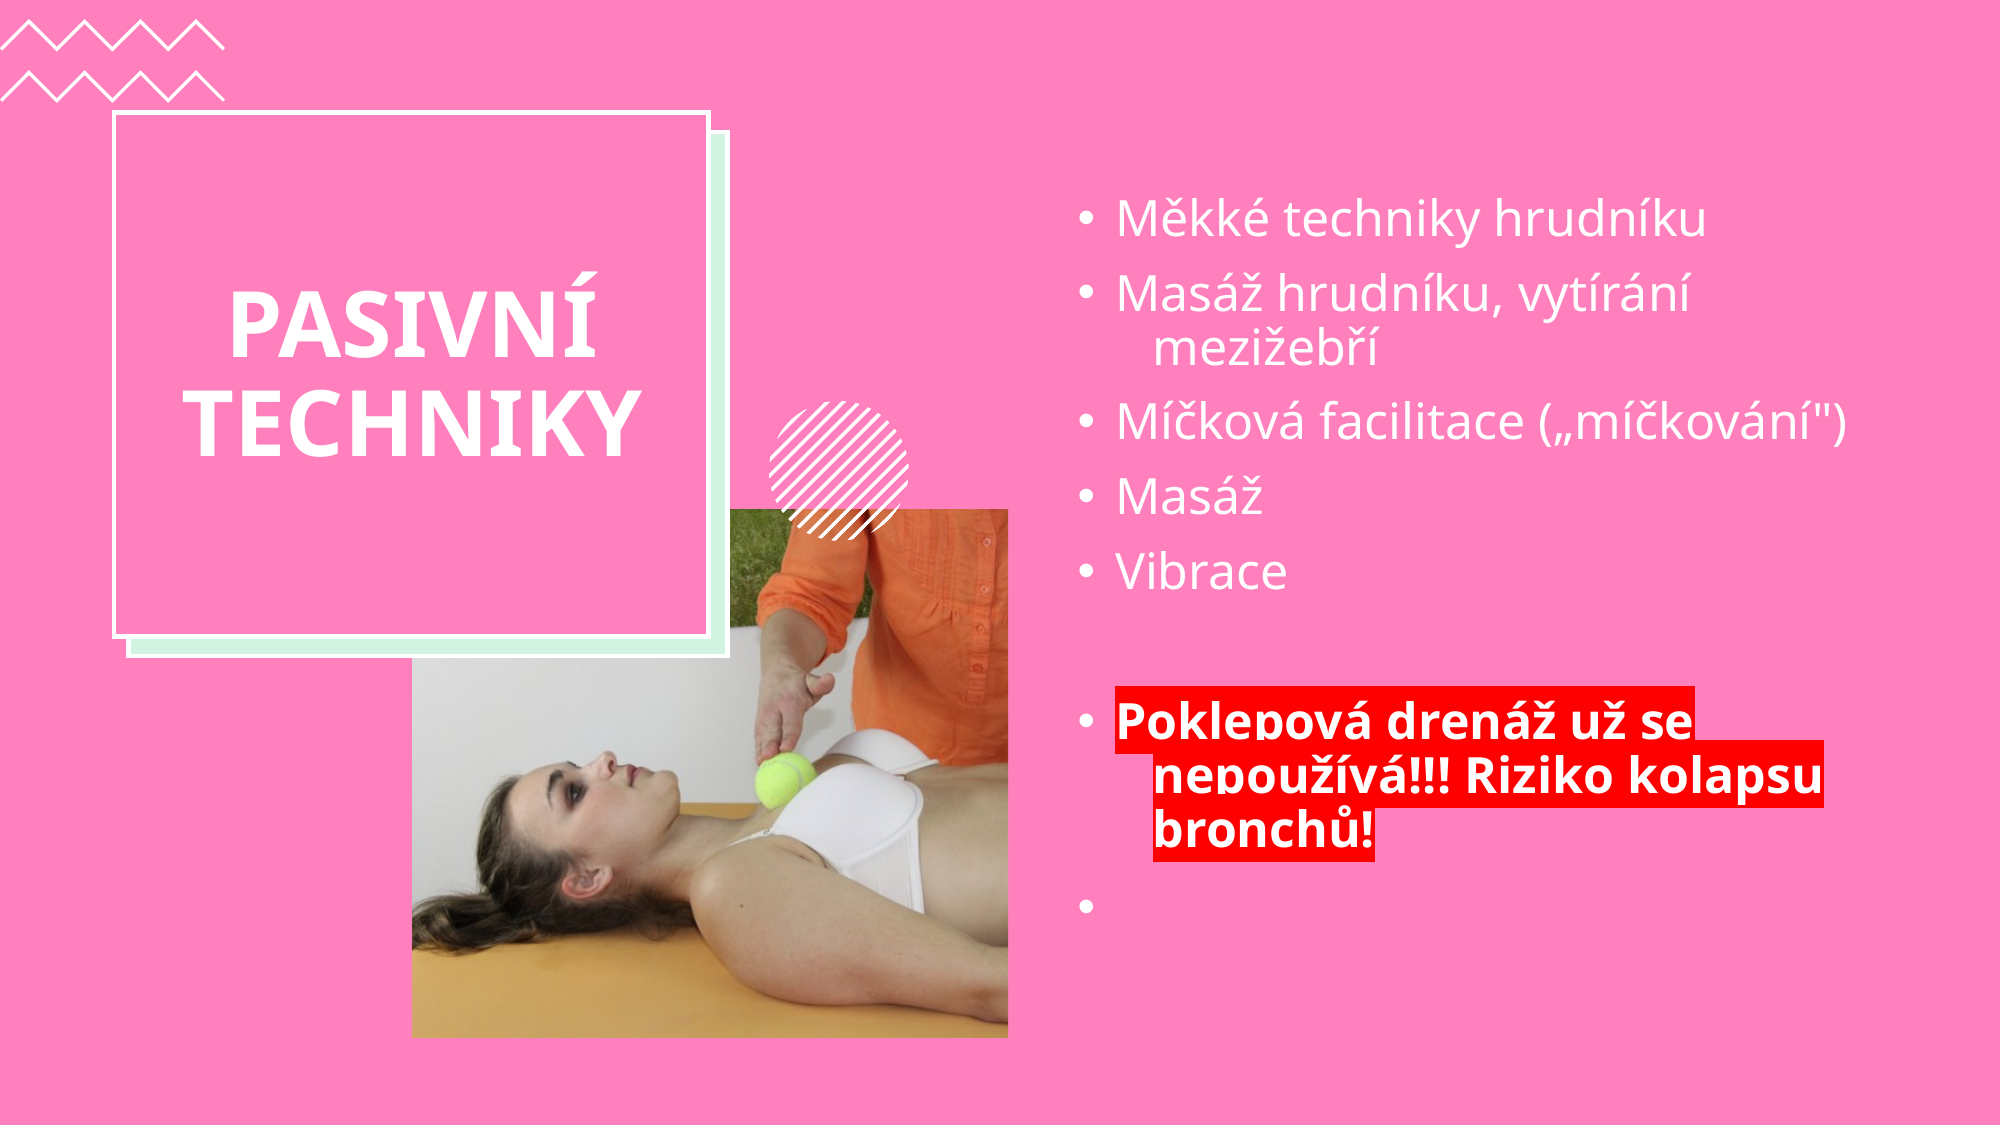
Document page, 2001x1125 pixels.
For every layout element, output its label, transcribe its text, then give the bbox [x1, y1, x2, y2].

title PASIVNÍ TECHNIKY [121, 141, 703, 614]
picture [412, 509, 1009, 1038]
text_box [0, 0, 2000, 1125]
list Měkké techniky hrudníku Masáž hrudníku, vytírání mezižebří Míčková facilitace („míčkování") Masáž Vibrace Poklepová drenáž už se nepoužívá!!! Riziko kolapsu bronchů! [1062, 185, 1879, 900]
